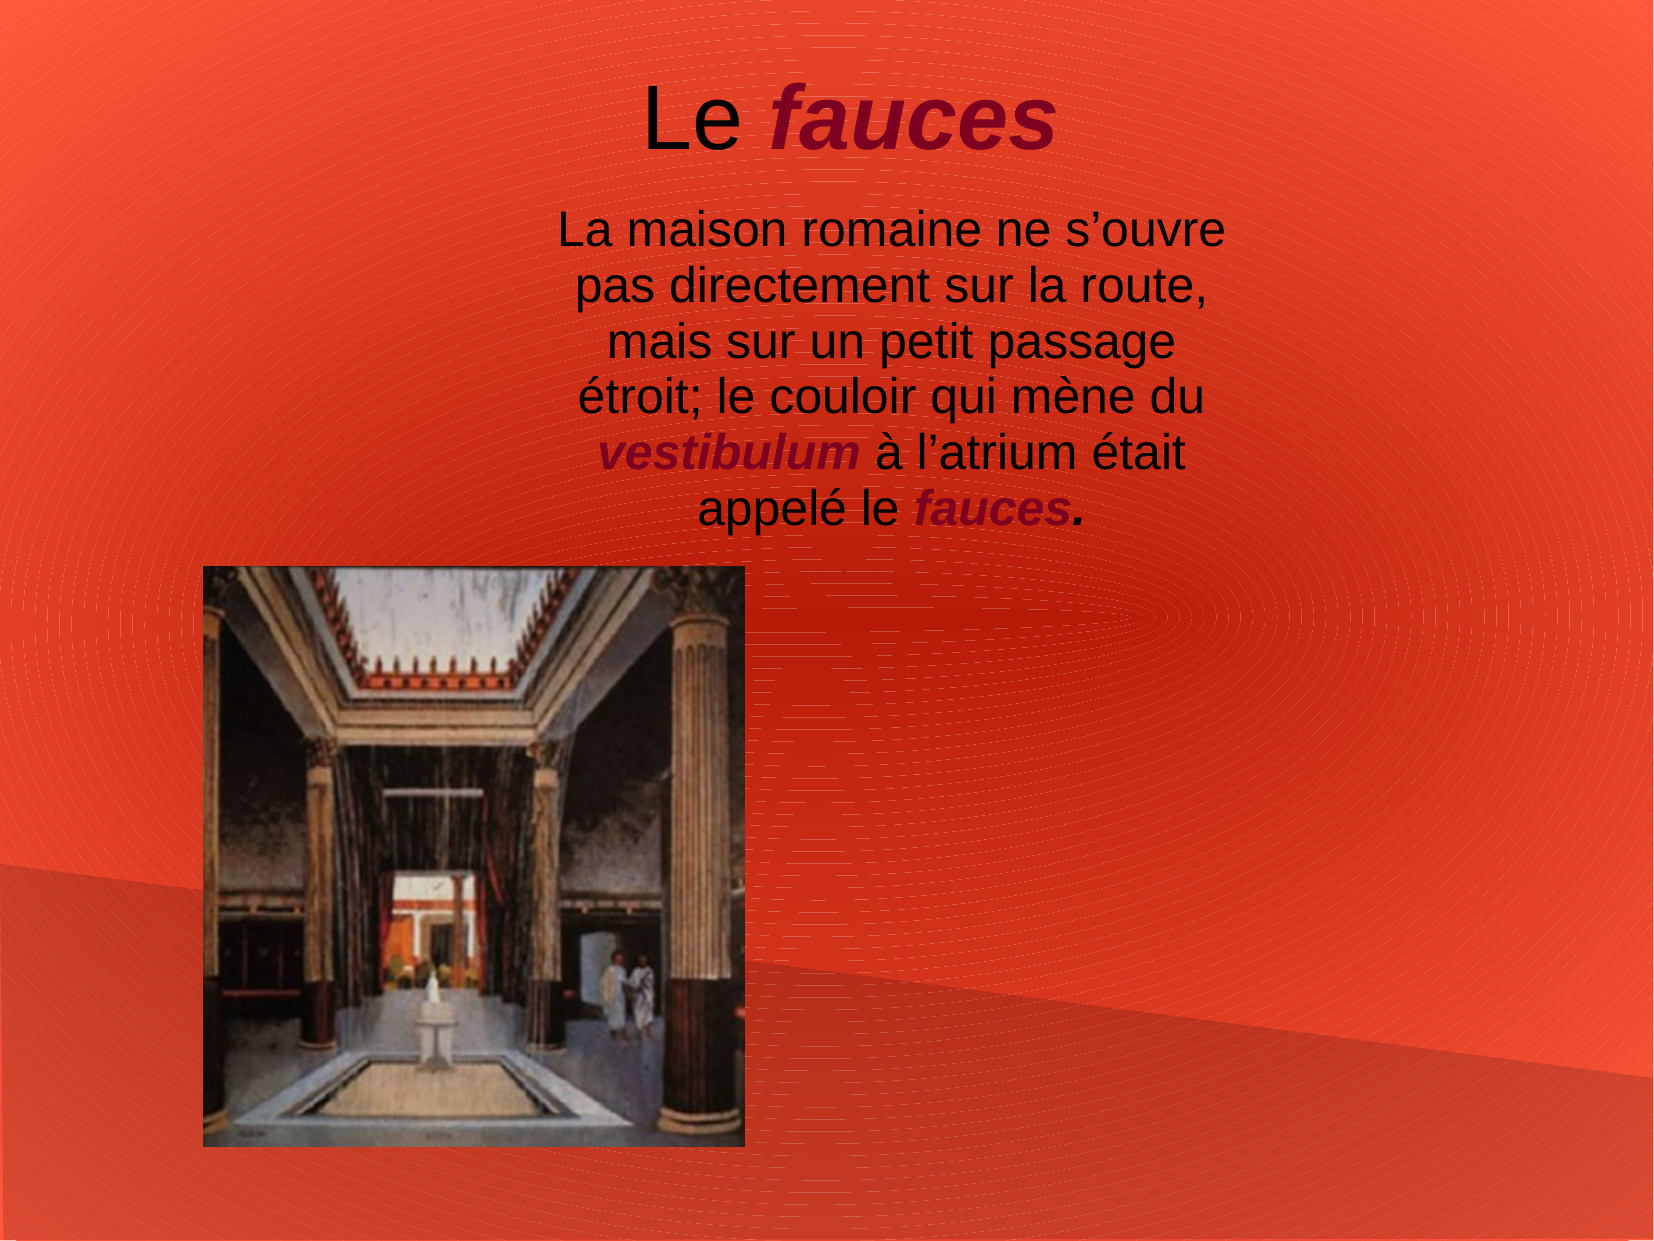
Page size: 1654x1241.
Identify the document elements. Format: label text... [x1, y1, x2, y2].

text_box Le fauces [165, 59, 1536, 177]
text_box La maison romaine ne s’ouvre pas directement sur la route, mais sur un petit passage étroit; le couloir qui mène du vestibulum à l’atrium était appelé le fauces. [531, 193, 1252, 547]
picture [203, 566, 745, 1147]
